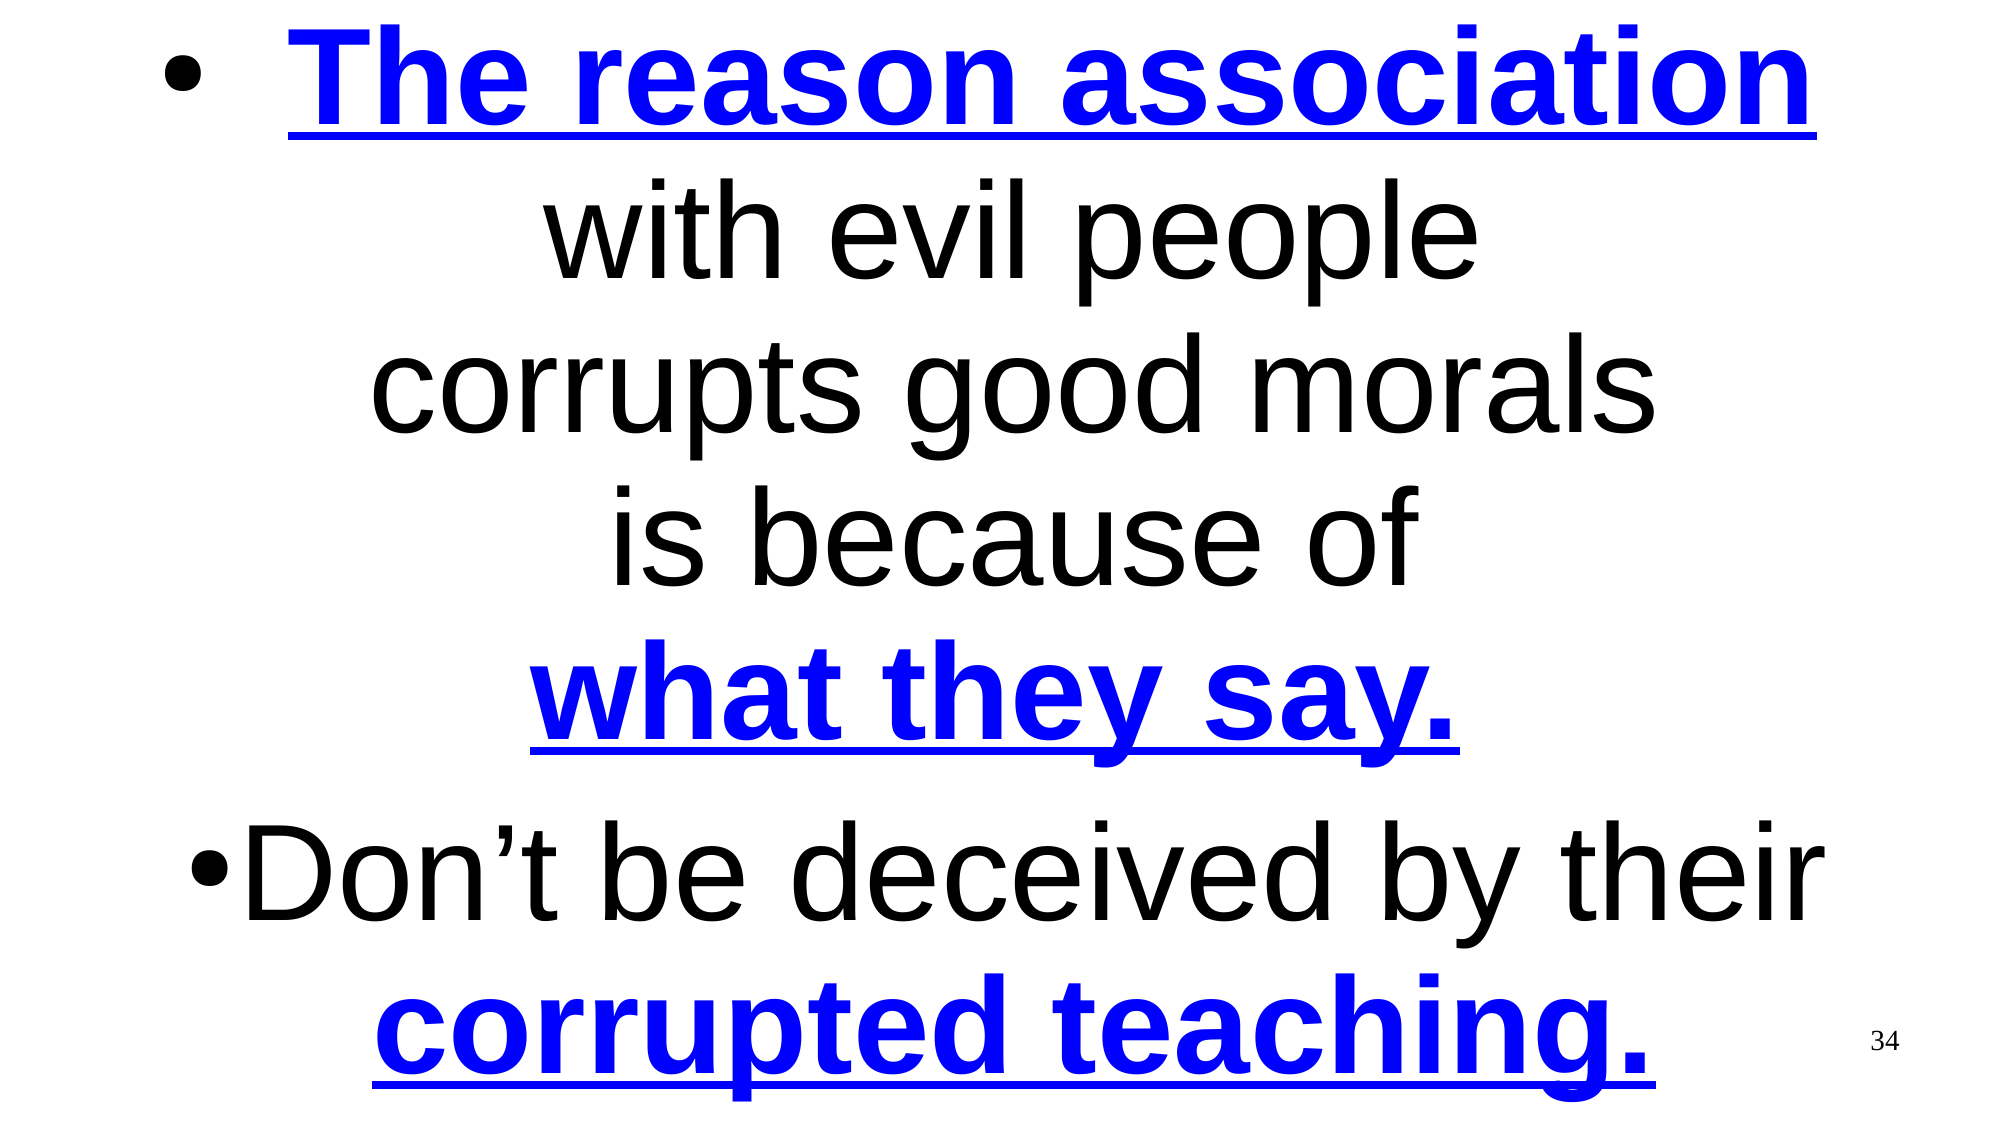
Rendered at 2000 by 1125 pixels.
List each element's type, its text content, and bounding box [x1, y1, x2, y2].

list The reason association with evil people corrupts good morals is because of what they say. Don’t be deceived by their corrupted teaching. [0, 0, 1996, 1123]
